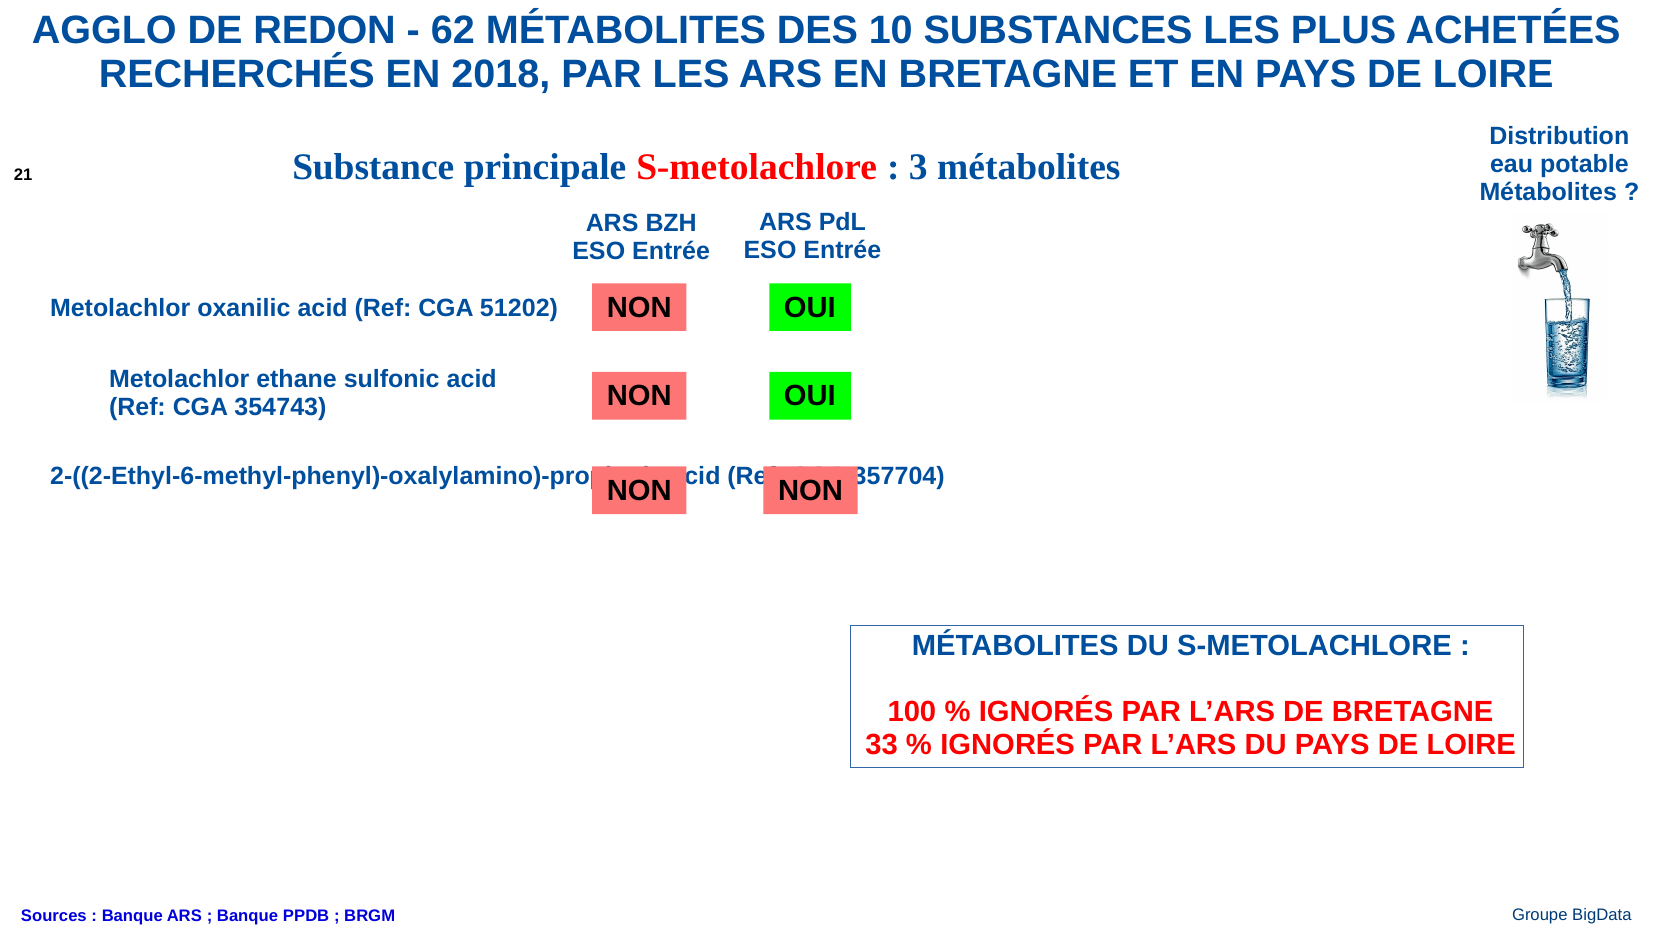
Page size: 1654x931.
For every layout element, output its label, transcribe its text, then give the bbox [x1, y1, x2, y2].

text_box Sources : Banque ARS ; Banque PPDB ; BRGM [6, 898, 416, 931]
text_box Substance principale S-metolachlore : 3 métabolites [277, 138, 1177, 195]
text_box Metolachlor oxanilic acid (Ref: CGA 51202) [35, 286, 579, 330]
text_box Metolachlor ethane sulfonic acid (Ref: CGA 354743) [94, 357, 520, 428]
text_box 2-((2-Ethyl-6-methyl-phenyl)-oxalylamino)-propionic acid (Ref: CGA 357704) [35, 454, 579, 526]
text_box Distribution eau potable Métabolites ? [1464, 114, 1654, 214]
text_box OUI [769, 371, 851, 420]
text_box [0, 157, 473, 291]
text_box NON [592, 371, 687, 420]
text_box NON [763, 466, 858, 515]
text_box MÉTABOLITES DU S-METOLACHLORE : 100 % IGNORÉS PAR L’ARS DE BRETAGNE 33 % IGNORÉS PAR L’ARS DU PAYS DE LOIRE [850, 621, 1532, 768]
picture [1512, 212, 1607, 402]
text_box ARS BZH ESO Entrée [557, 201, 726, 273]
text_box NON [592, 283, 687, 331]
text_box OUI [769, 283, 851, 331]
text_box AGGLO DE REDON - 62 MÉTABOLITES DES 10 SUBSTANCES LES PLUS ACHETÉES RECHERCHÉS EN 2018, PAR LES ARS EN BRETAGNE ET EN PAYS DE LOIRE [11, 0, 1642, 103]
text_box ARS PdL ESO Entrée [728, 200, 897, 272]
text_box Groupe BigData [1497, 897, 1648, 931]
text_box NON [592, 466, 687, 515]
text_box MÉTABOLITES DU S-METOLACHLORE : 100 % IGNORÉS PAR L’ARS DE BRETAGNE 33 % IGNORÉS PAR L’ARS DU PAYS DE LOIRE [851, 626, 1523, 767]
